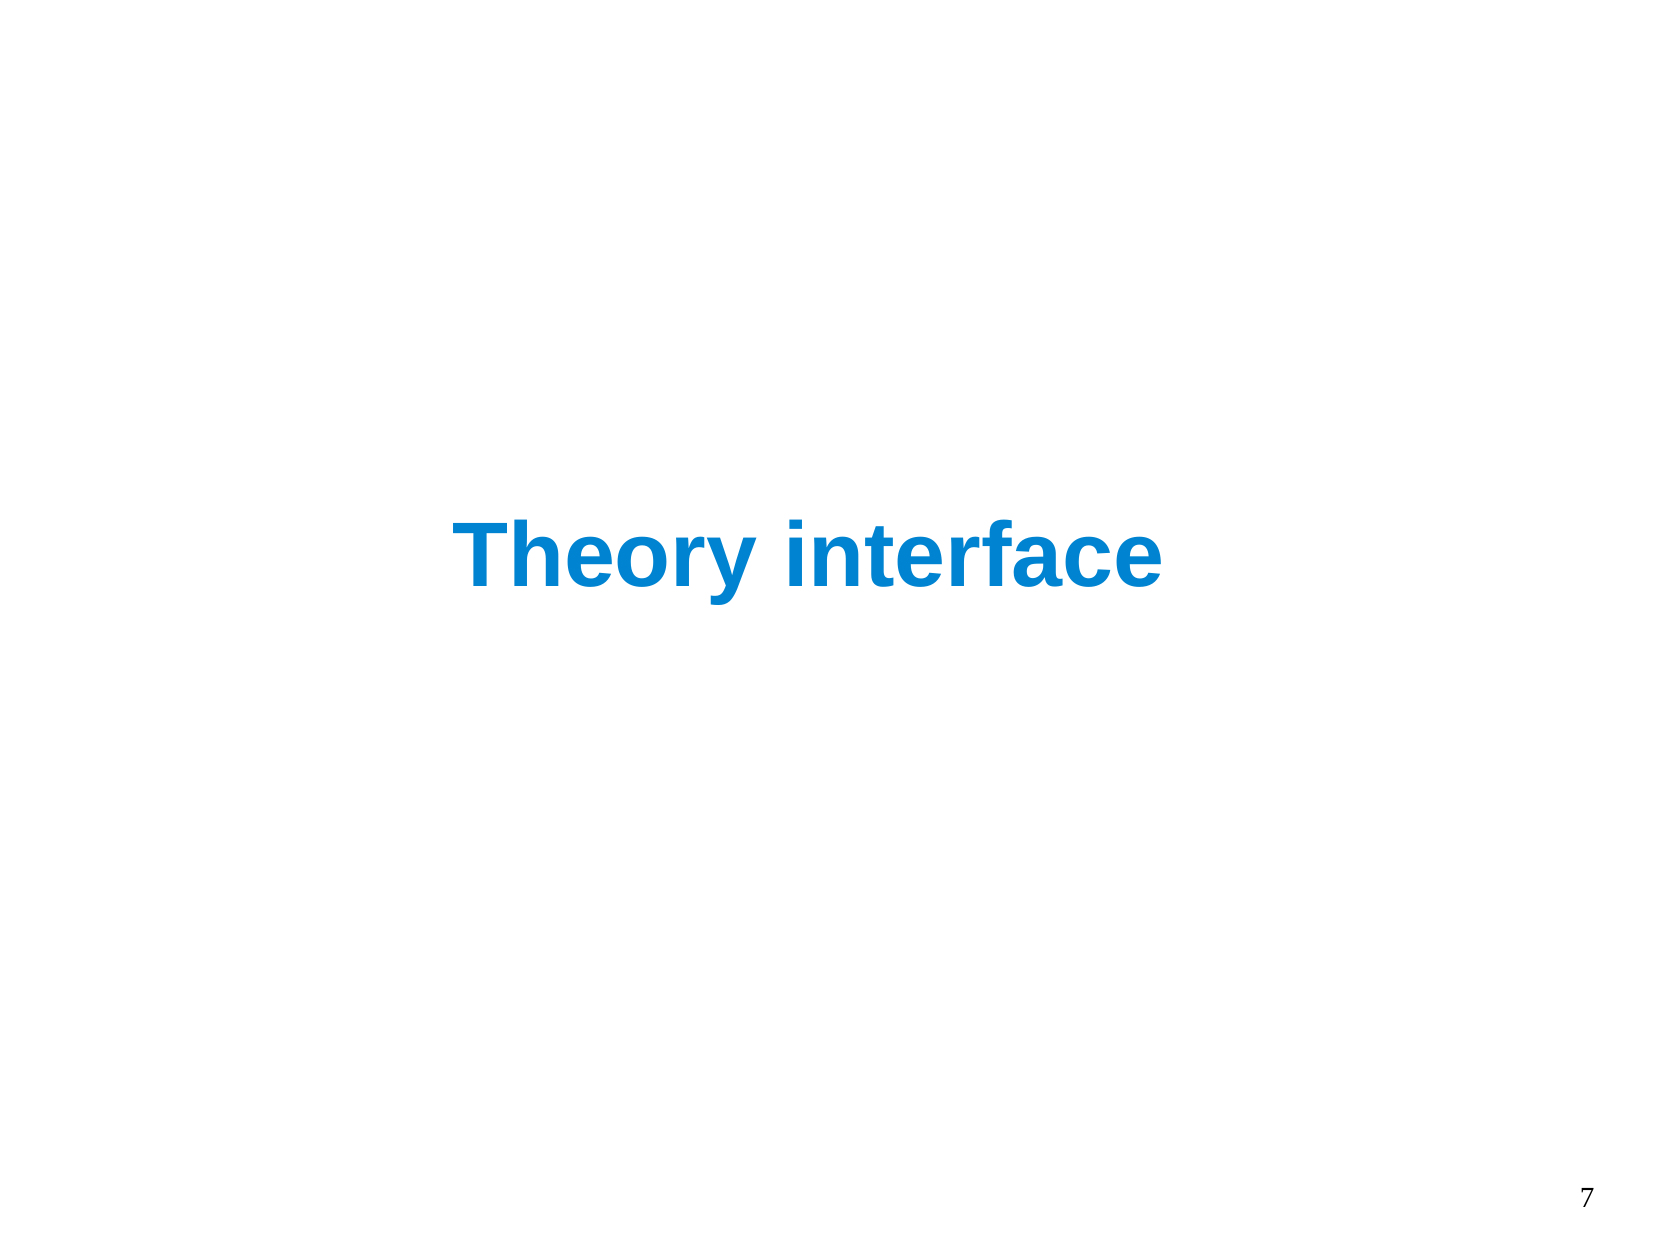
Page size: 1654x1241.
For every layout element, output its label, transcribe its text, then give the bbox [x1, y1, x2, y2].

title Theory interface [47, 484, 1571, 626]
